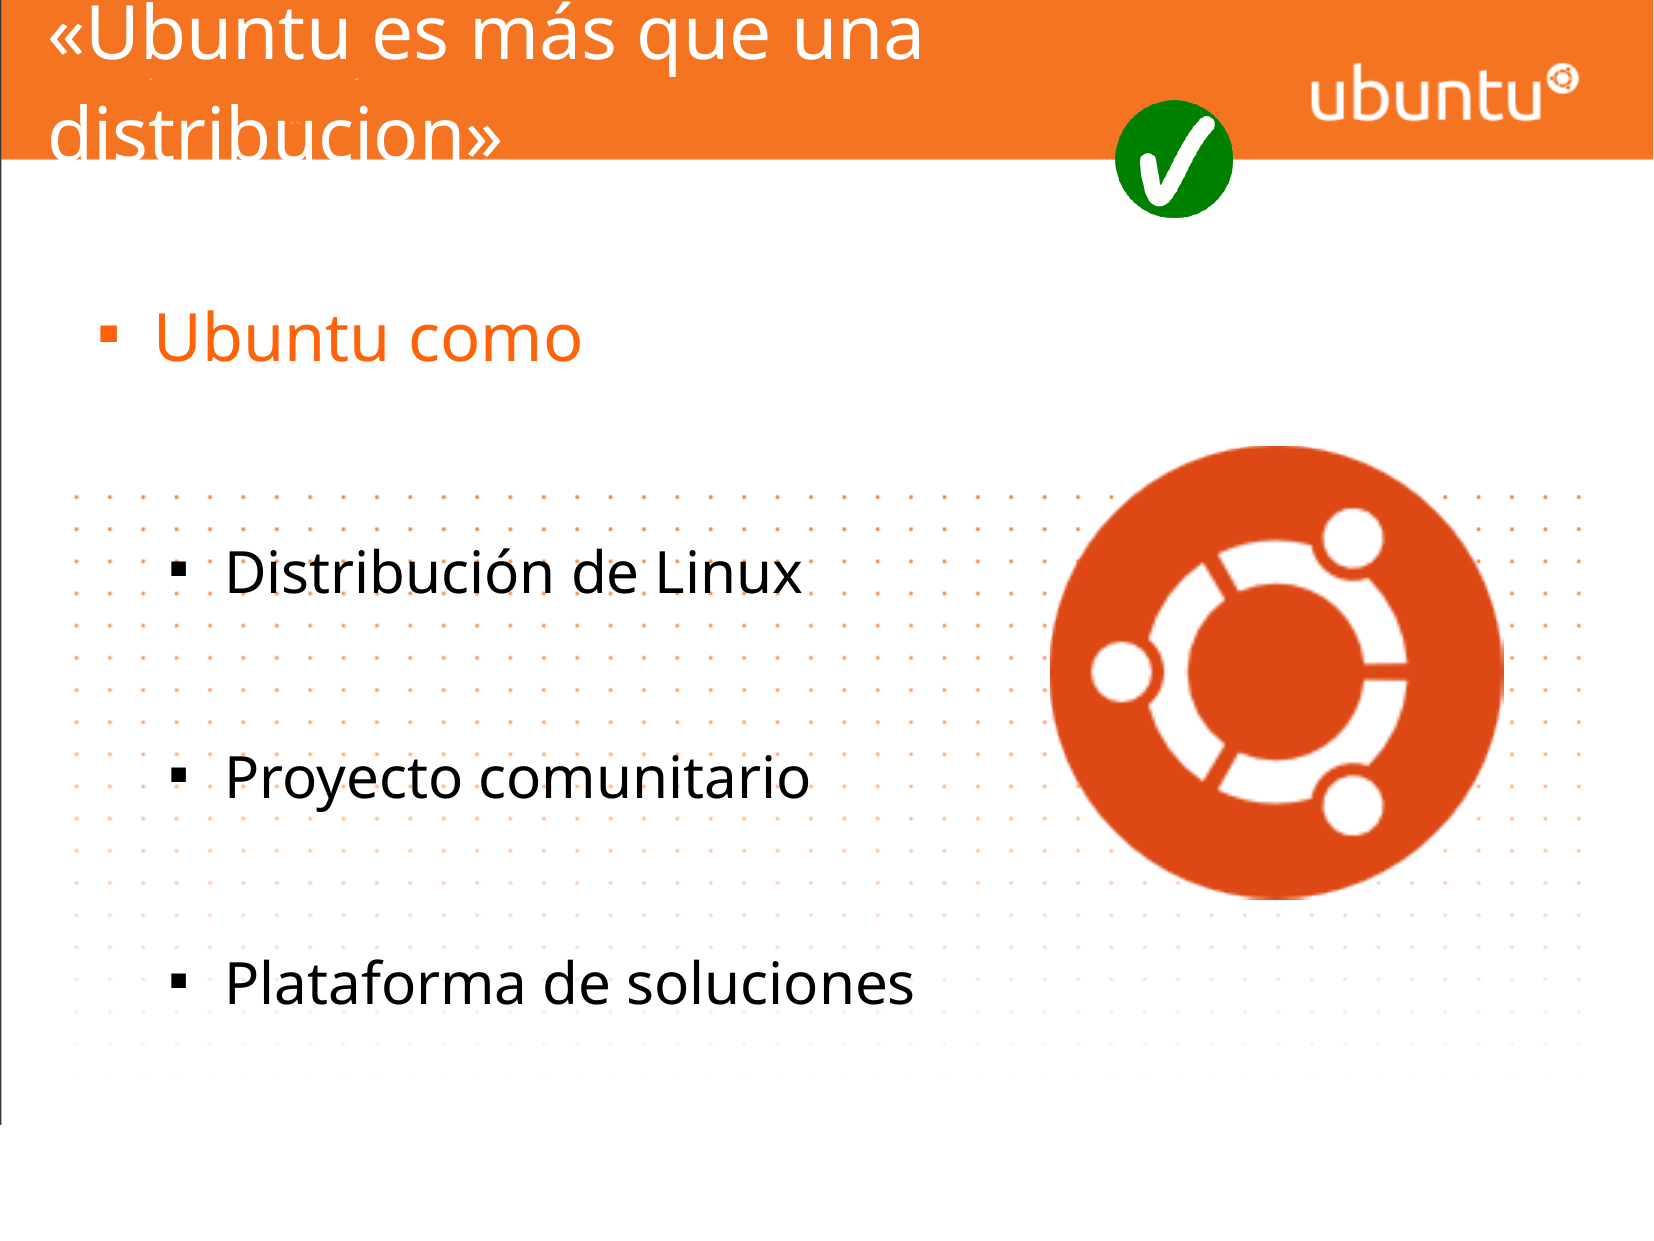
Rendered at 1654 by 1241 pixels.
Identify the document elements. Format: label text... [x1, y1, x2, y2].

picture [0, 0, 1654, 1125]
list Ubuntu como Distribución de Linux Proyecto comunitario Plataforma de soluciones [82, 290, 1571, 1109]
title «Ubuntu es más que una distribucion» [47, 0, 1276, 166]
